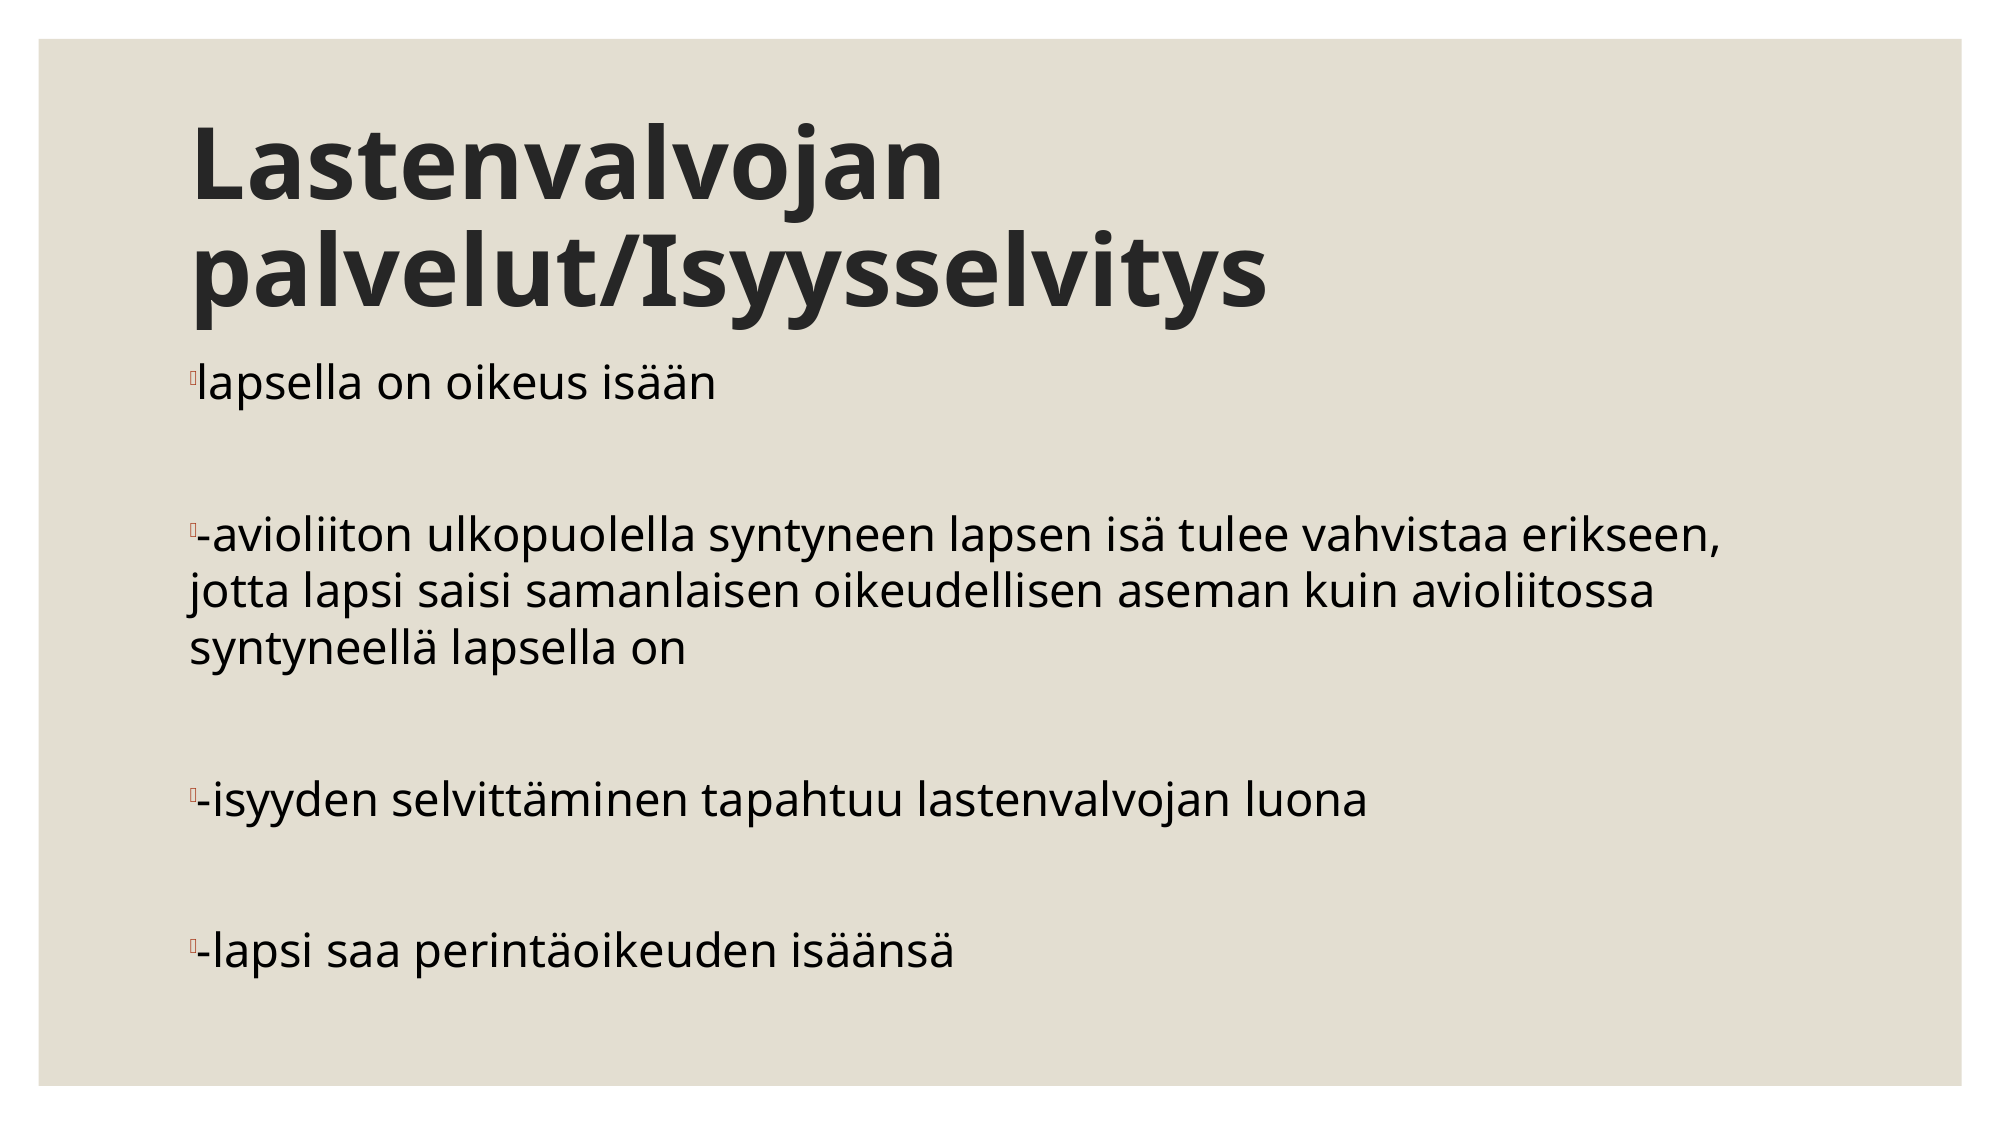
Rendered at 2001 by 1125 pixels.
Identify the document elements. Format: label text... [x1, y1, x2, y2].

list lapsella on oikeus isään -avioliiton ulkopuolella syntyneen lapsen isä tulee vahvistaa erikseen, jotta lapsi saisi samanlaisen oikeudellisen aseman kuin avioliitossa syntyneellä lapsella on -isyyden selvittäminen tapahtuu lastenvalvojan luona -lapsi saa perintäoikeuden isäänsä [174, 345, 1825, 990]
title Lastenvalvojan palvelut/Isyysselvitys [174, 105, 1825, 331]
